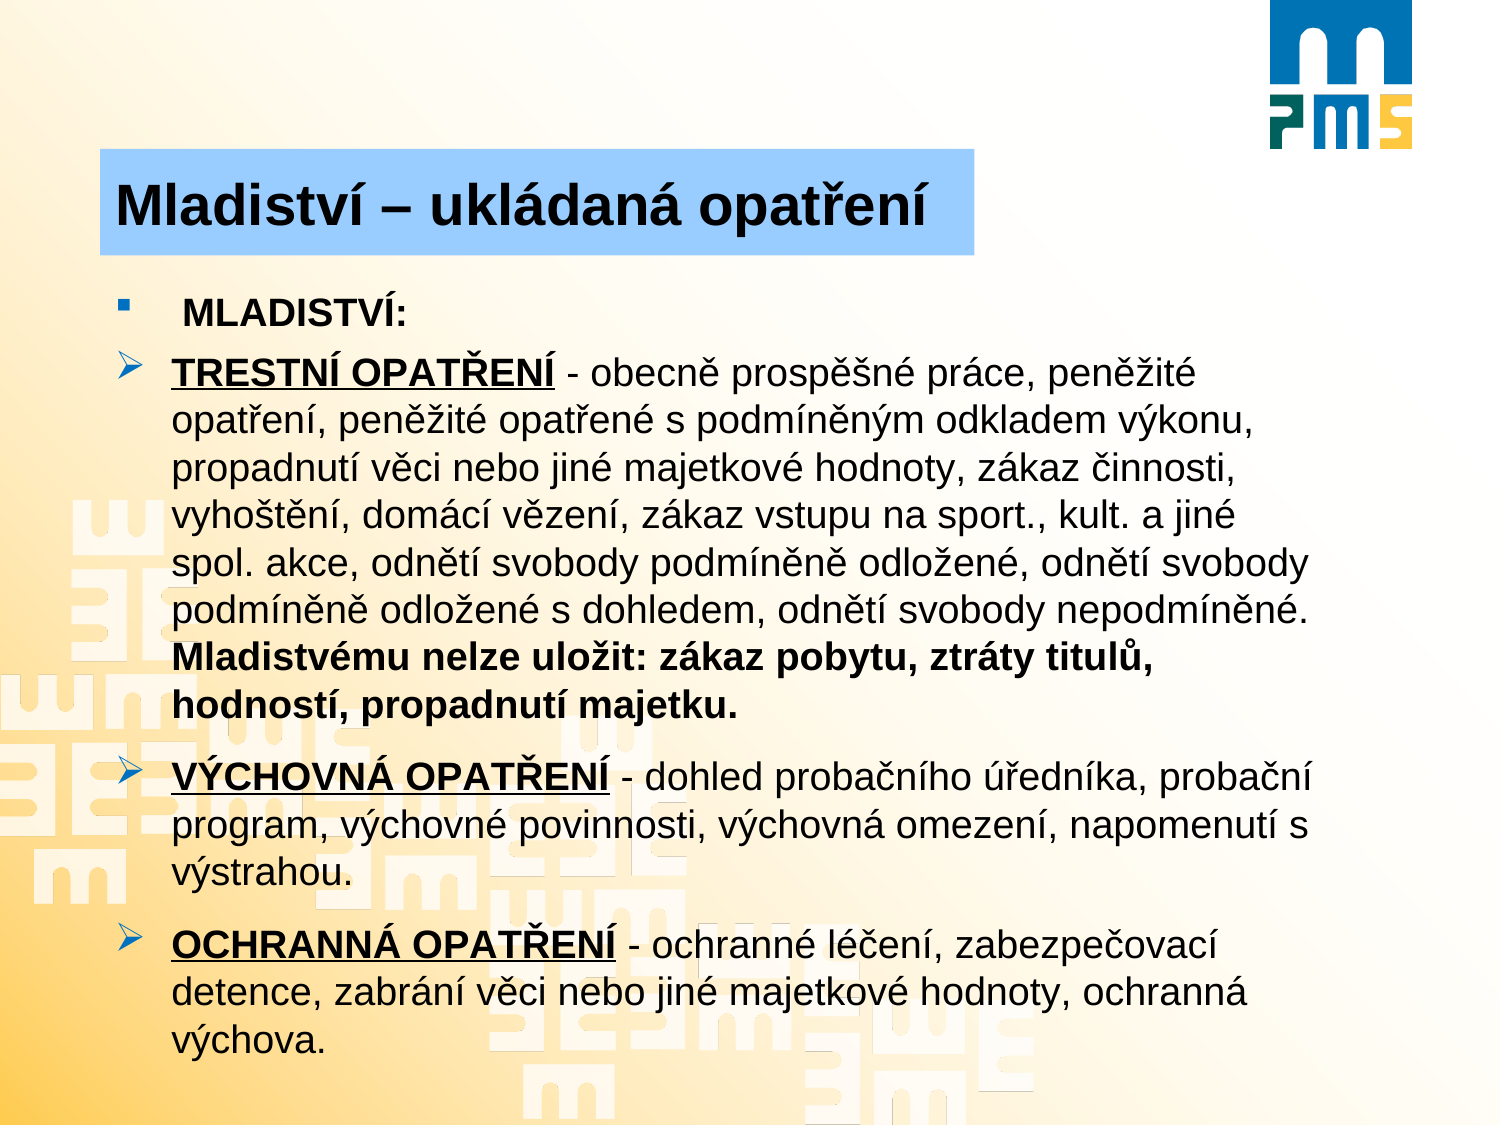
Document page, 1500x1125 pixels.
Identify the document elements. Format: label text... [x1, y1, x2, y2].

text_box MLADISTVÍ: TRESTNÍ OPATŘENÍ - obecně prospěšné práce, peněžité opatření, peněžité opatřené s podmíněným odkladem výkonu, propadnutí věci nebo jiné majetkové hodnoty, zákaz činnosti, vyhoštění, domácí vězení, zákaz vstupu na sport., kult. a jiné spol. akce, odnětí svobody podmíněně odložené, odnětí svobody podmíněně odložené s dohledem, odnětí svobody nepodmíněné. Mladistvému nelze uložit: zákaz pobytu, ztráty titulů, hodností, propadnutí majetku. VÝCHOVNÁ OPATŘENÍ - dohled probačního úředníka, probační program, výchovné povinnosti, výchovná omezení, napomenutí s výstrahou. OCHRANNÁ OPATŘENÍ - ochranné léčení, zabezpečovací detence, zabrání věci nebo jiné majetkové hodnoty, ochranná výchova. [100, 278, 1341, 1024]
picture [0, 0, 1500, 1125]
title Mladiství – ukládaná opatření [100, 148, 975, 256]
